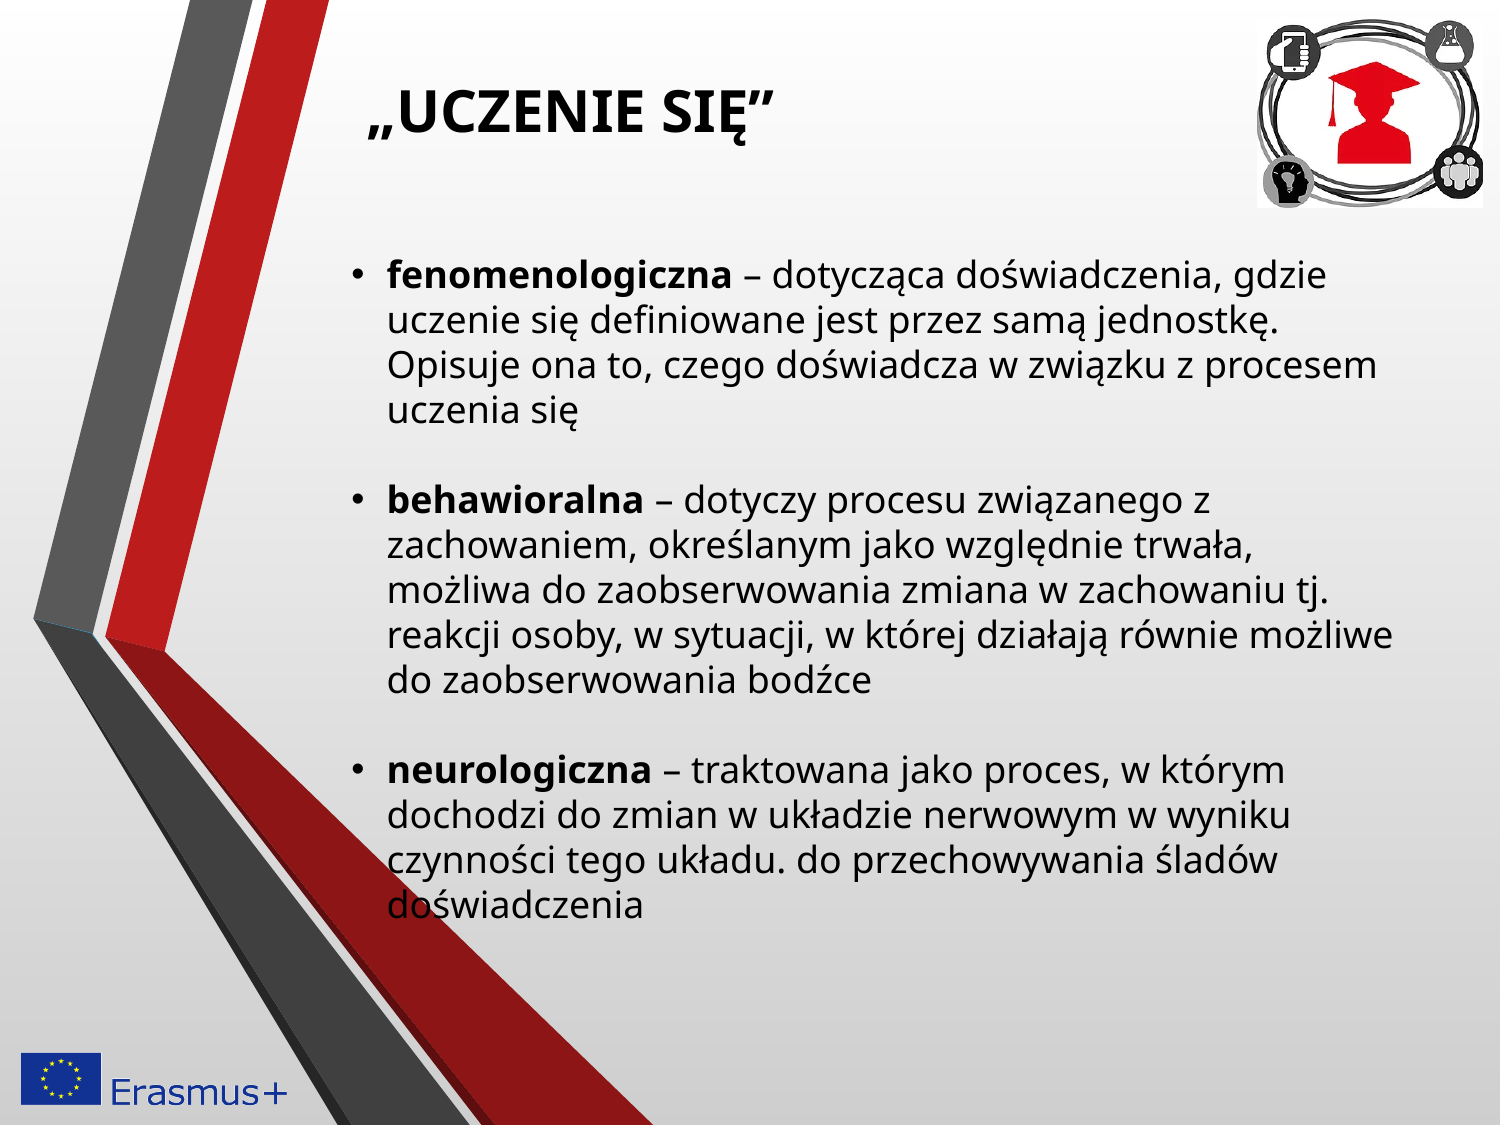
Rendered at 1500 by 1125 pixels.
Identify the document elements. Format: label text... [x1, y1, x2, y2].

text_box fenomenologiczna – dotycząca doświadczenia, gdzie uczenie się definiowane jest przez samą jednostkę. Opisuje ona to, czego doświadcza w związku z procesem uczenia się behawioralna – dotyczy procesu związanego z zachowaniem, określanym jako względnie trwała, możliwa do zaobserwowania zmiana w zachowaniu tj. reakcji osoby, w sytuacji, w której działają równie możliwe do zaobserwowania bodźce neurologiczna – traktowana jako proces, w którym dochodzi do zmian w układzie nerwowym w wyniku czynności tego układu. do przechowywania śladów doświadczenia [336, 243, 1412, 934]
text_box „UCZENIE SIĘ” [336, 66, 1235, 152]
picture [5, 1037, 302, 1120]
chart [1257, 19, 1483, 209]
